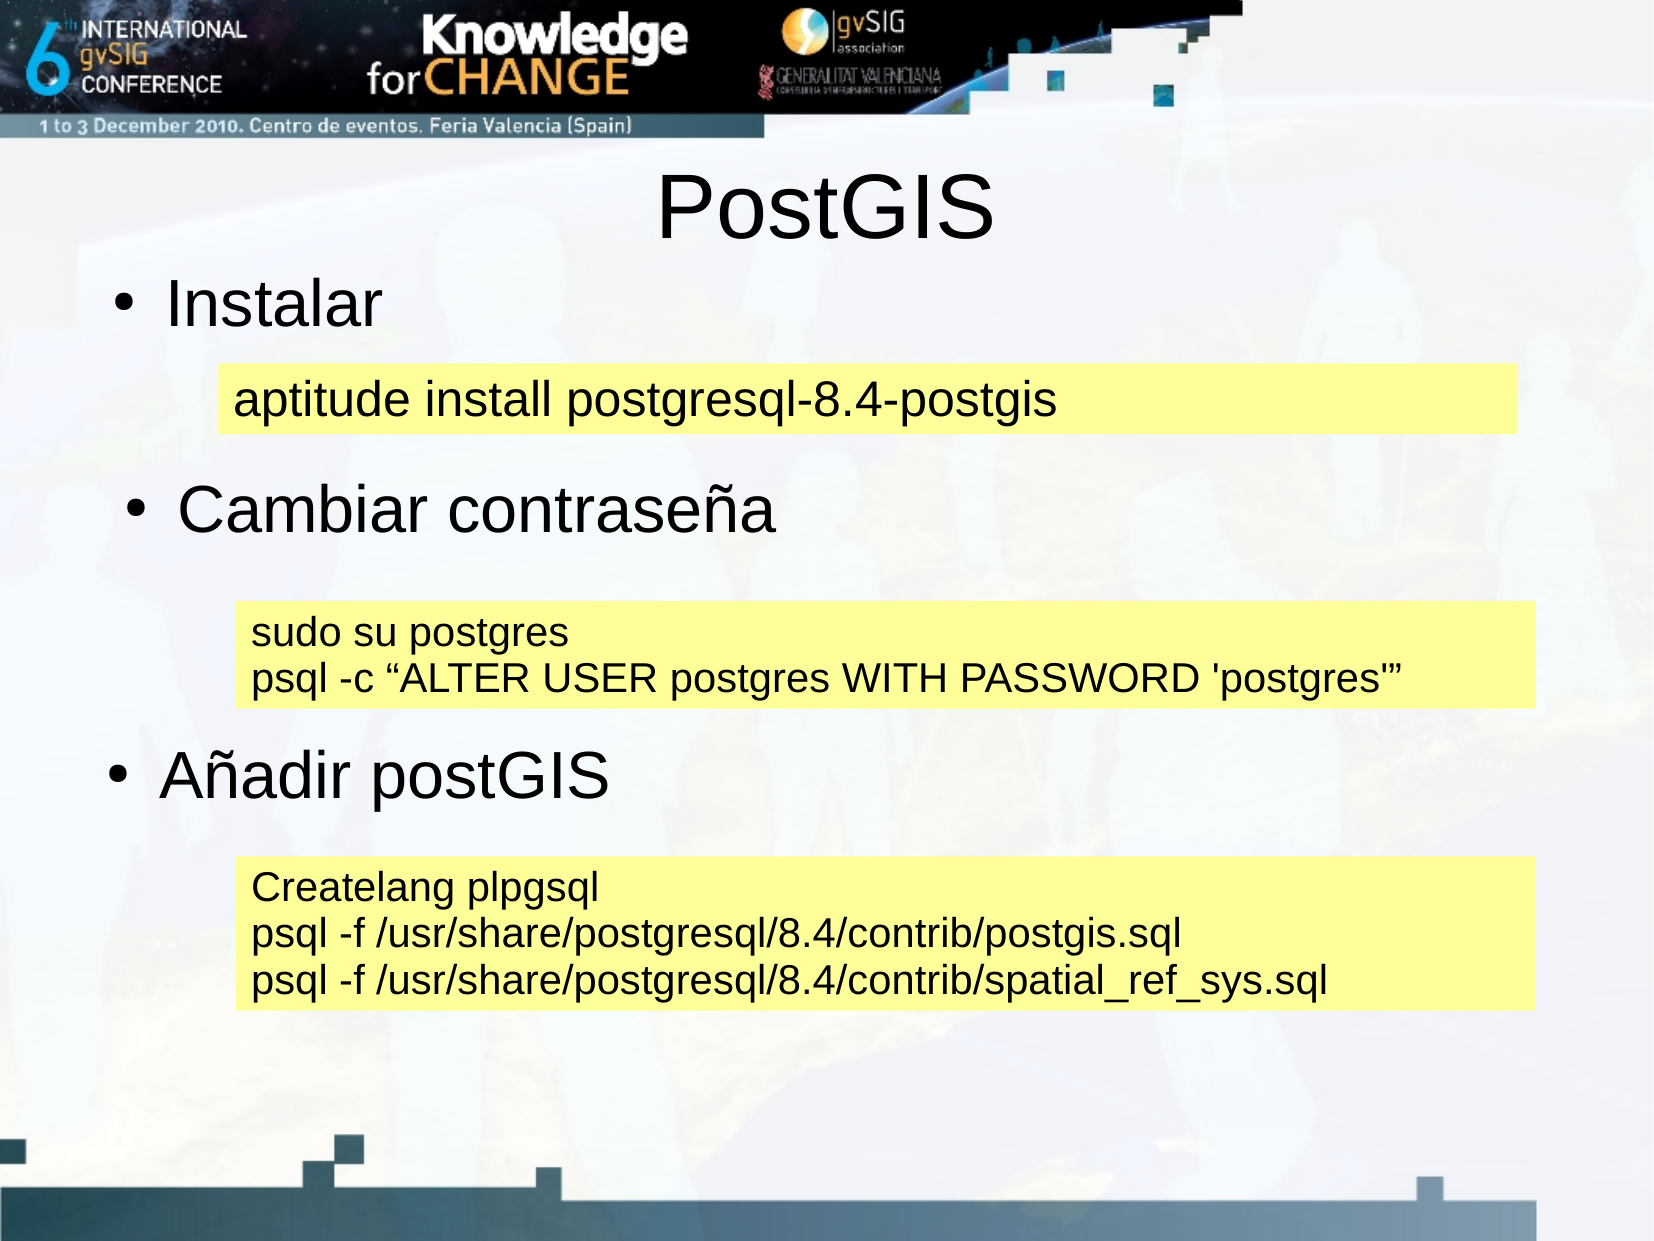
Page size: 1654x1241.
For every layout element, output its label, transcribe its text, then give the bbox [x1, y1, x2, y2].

list Añadir postGIS [88, 738, 1577, 827]
text_box aptitude install postgresql-8.4-postgis [218, 363, 1518, 435]
list Cambiar contraseña [106, 472, 1595, 562]
picture [0, 0, 1654, 1241]
text_box Createlang plpgsql psql -f /usr/share/postgresql/8.4/contrib/postgis.sql psql -f /usr/share/postgresql/8.4/contrib/spatial_ref_sys.sql [236, 856, 1536, 1011]
text_box sudo su postgres psql -c “ALTER USER postgres WITH PASSWORD 'postgres'” [236, 600, 1536, 709]
title PostGIS [82, 147, 1571, 266]
list Instalar [94, 265, 1583, 355]
